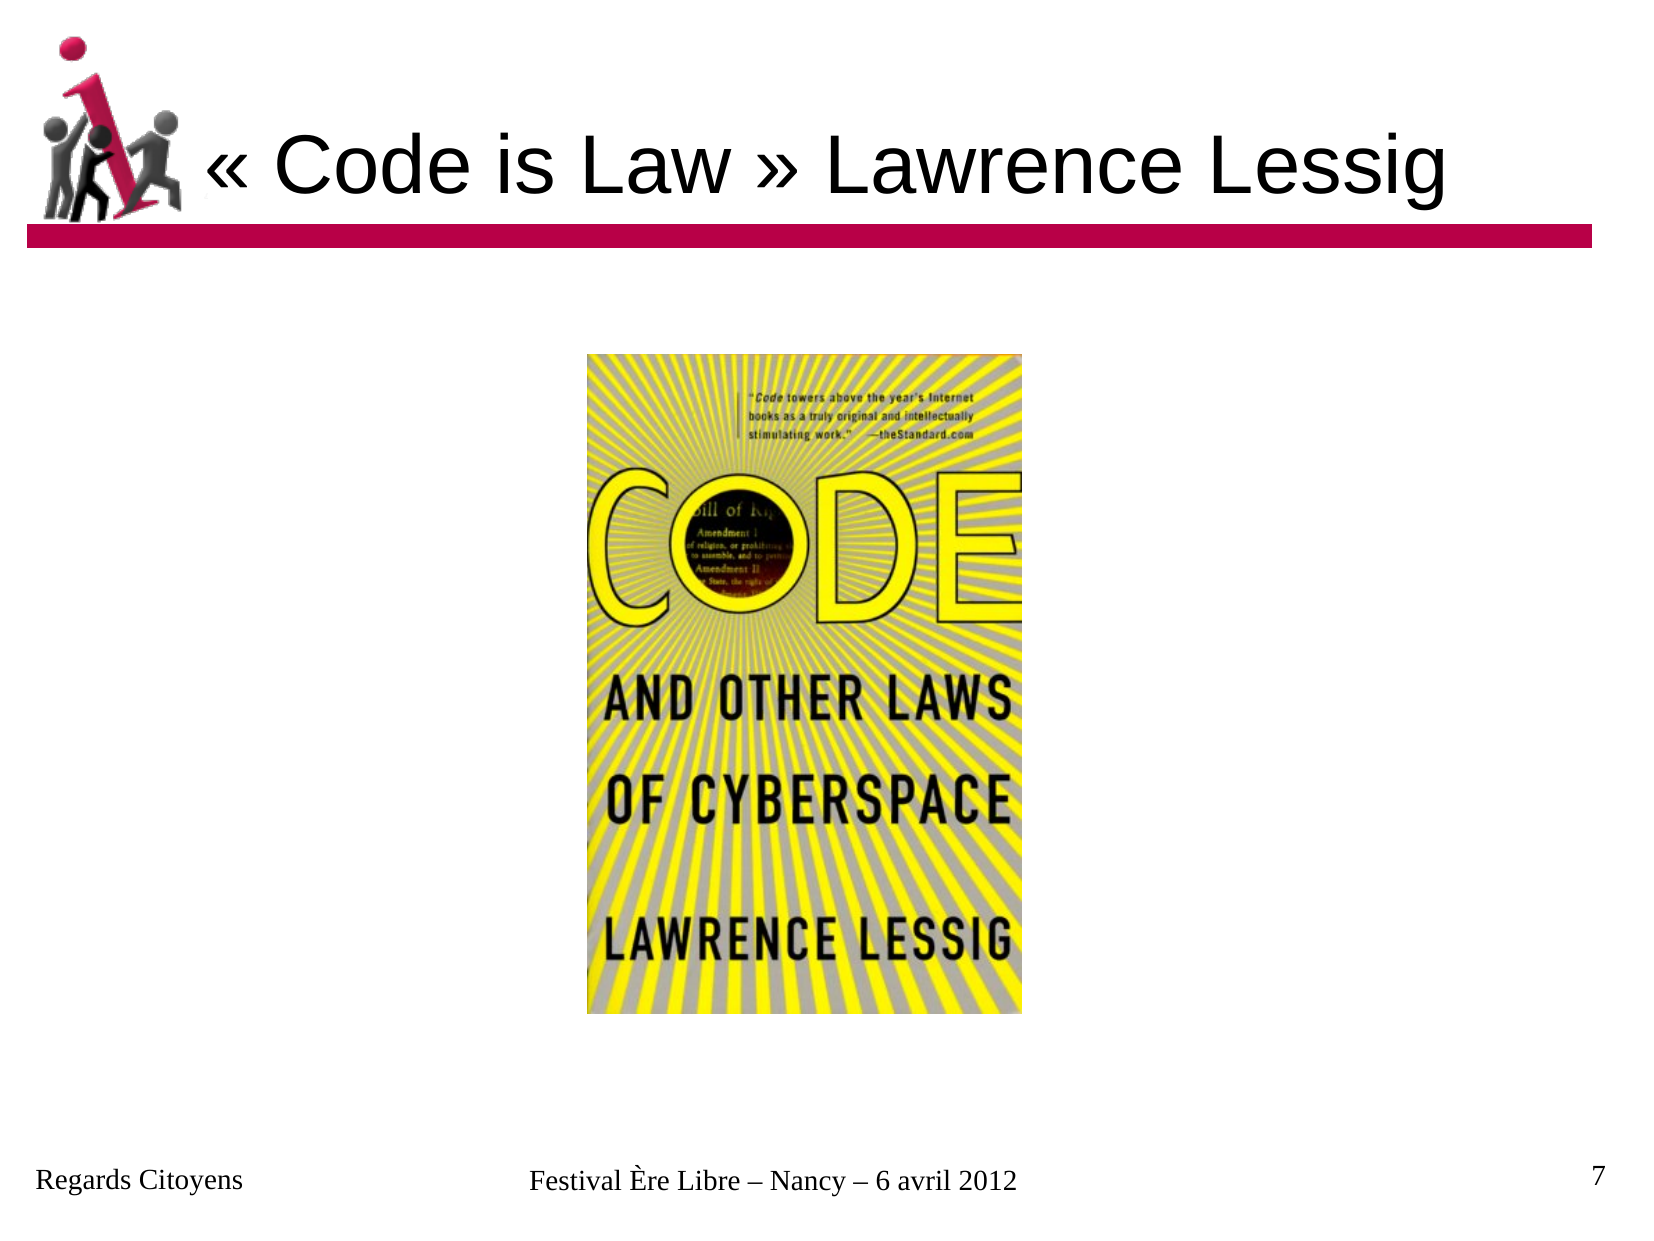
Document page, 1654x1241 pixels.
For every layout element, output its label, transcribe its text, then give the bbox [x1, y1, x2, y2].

picture [587, 354, 1022, 1014]
title « Code is Law » Lawrence Lessig [204, 68, 1593, 261]
picture [27, 31, 208, 224]
